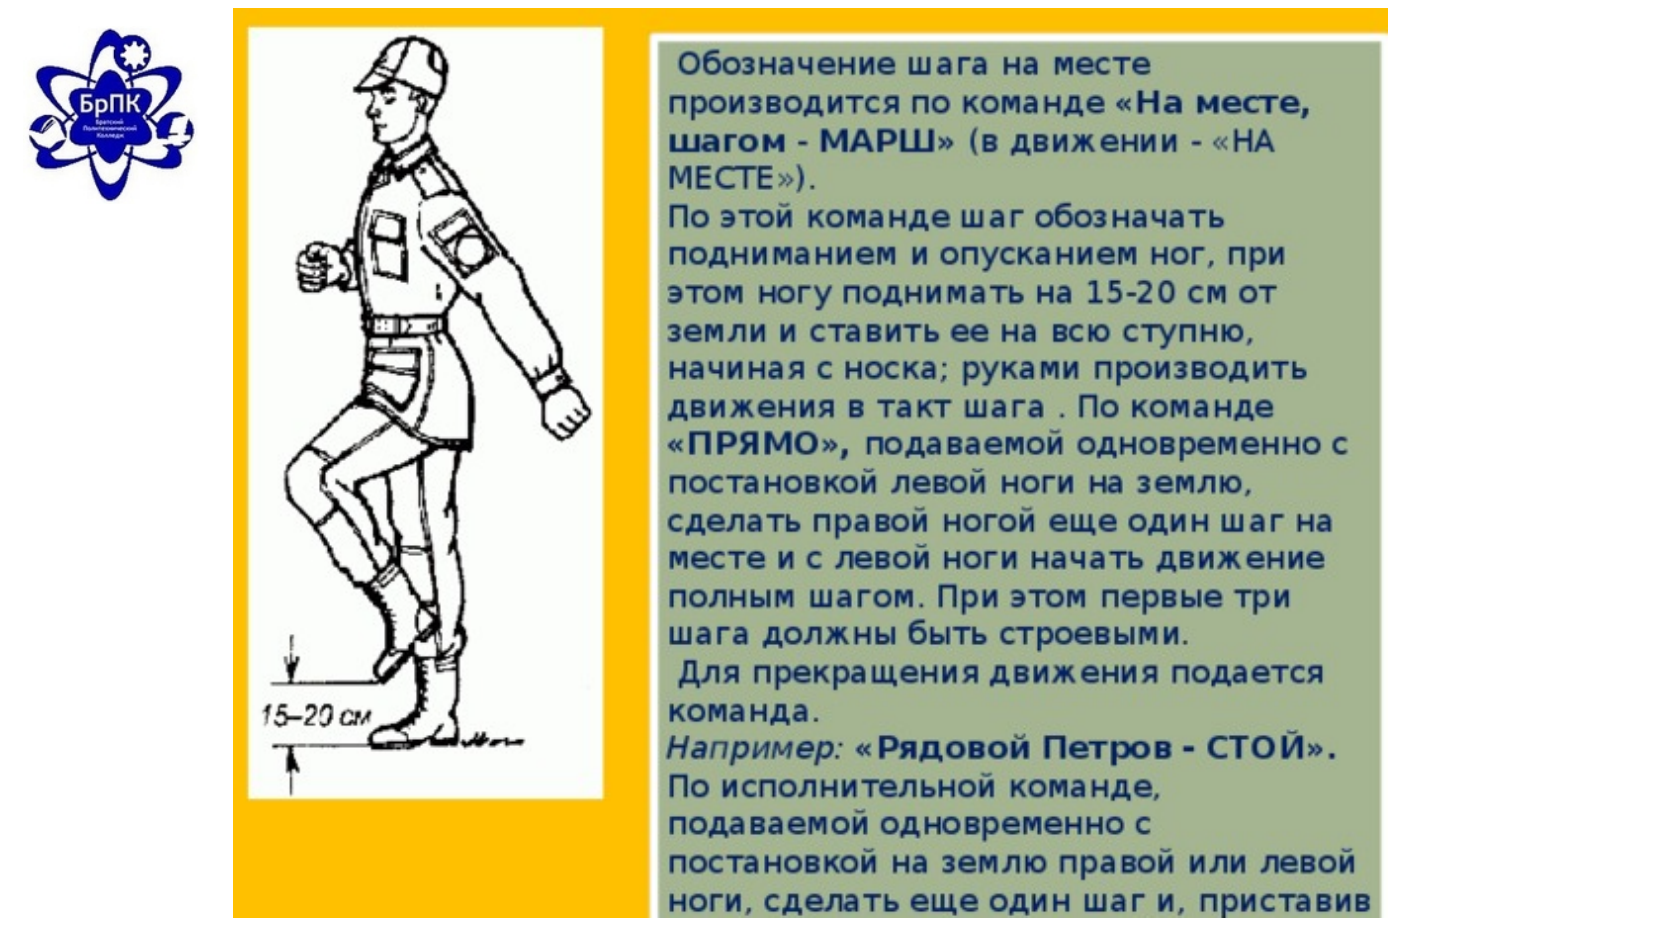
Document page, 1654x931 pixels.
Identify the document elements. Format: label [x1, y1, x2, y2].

picture [23, 26, 200, 204]
picture [233, 8, 1388, 918]
